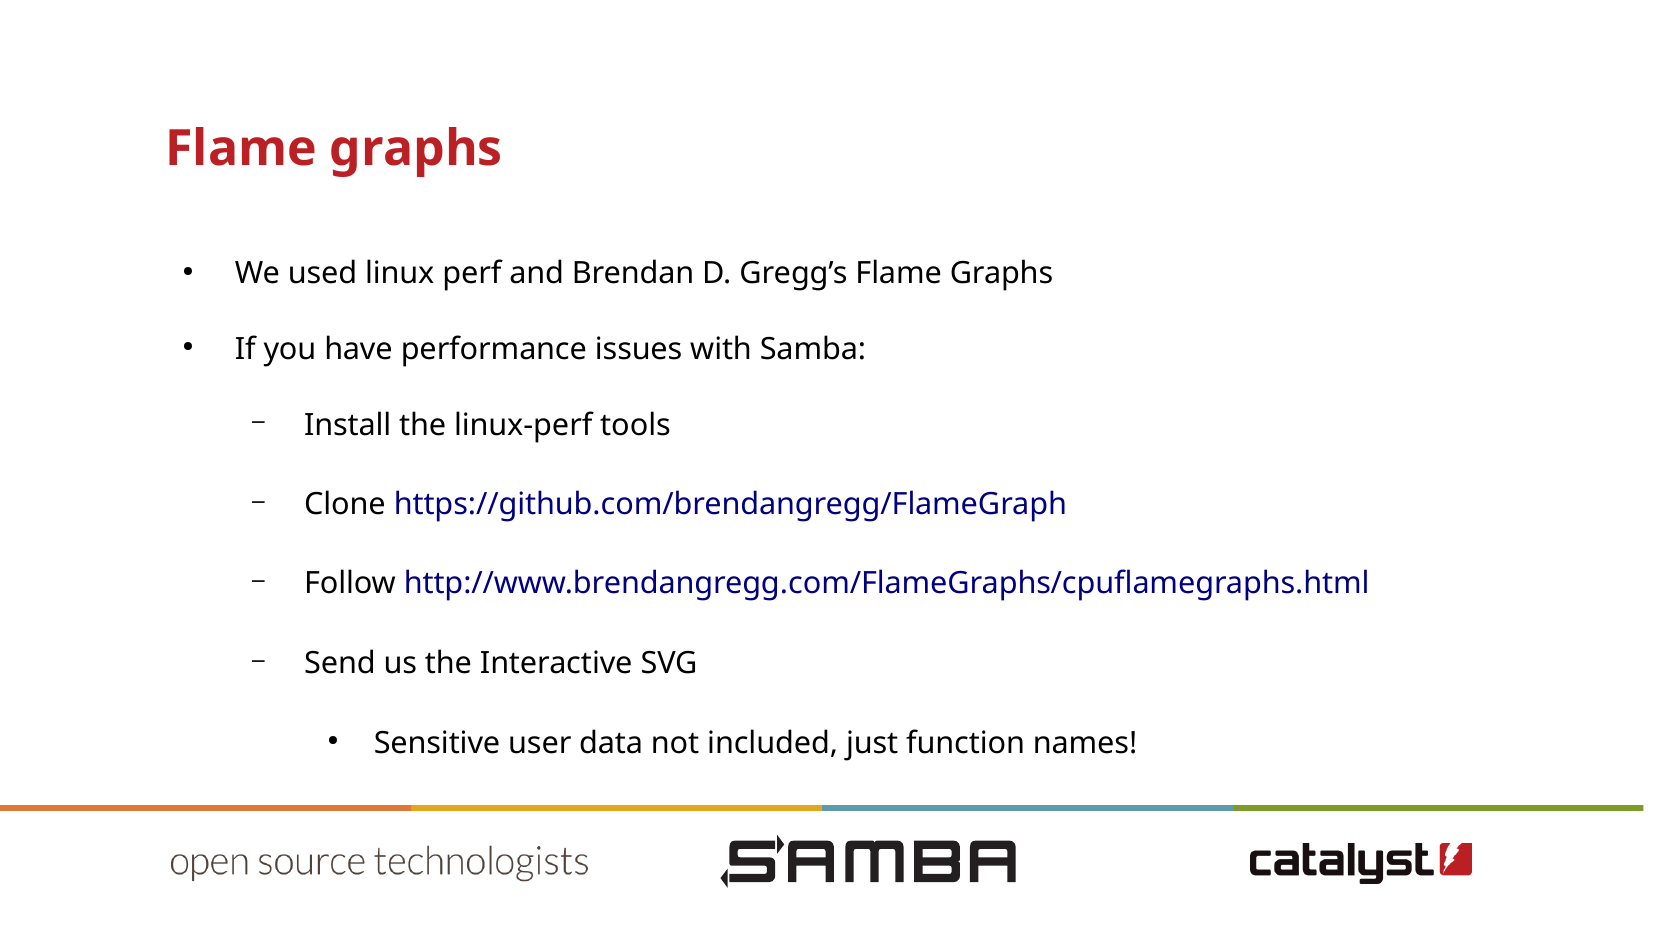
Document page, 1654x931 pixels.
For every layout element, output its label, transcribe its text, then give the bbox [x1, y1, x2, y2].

list We used linux perf and Brendan D. Gregg’s Flame Graphs If you have performance issues with Samba: Install the linux-perf tools Clone https://github.com/brendangregg/FlameGraph Follow http://www.brendangregg.com/FlameGraphs/cpuflamegraphs.html Send us the Interactive SVG Sensitive user data not included, just function names! [165, 230, 1489, 770]
title Flame graphs [165, 68, 1489, 224]
picture [0, 805, 1644, 884]
